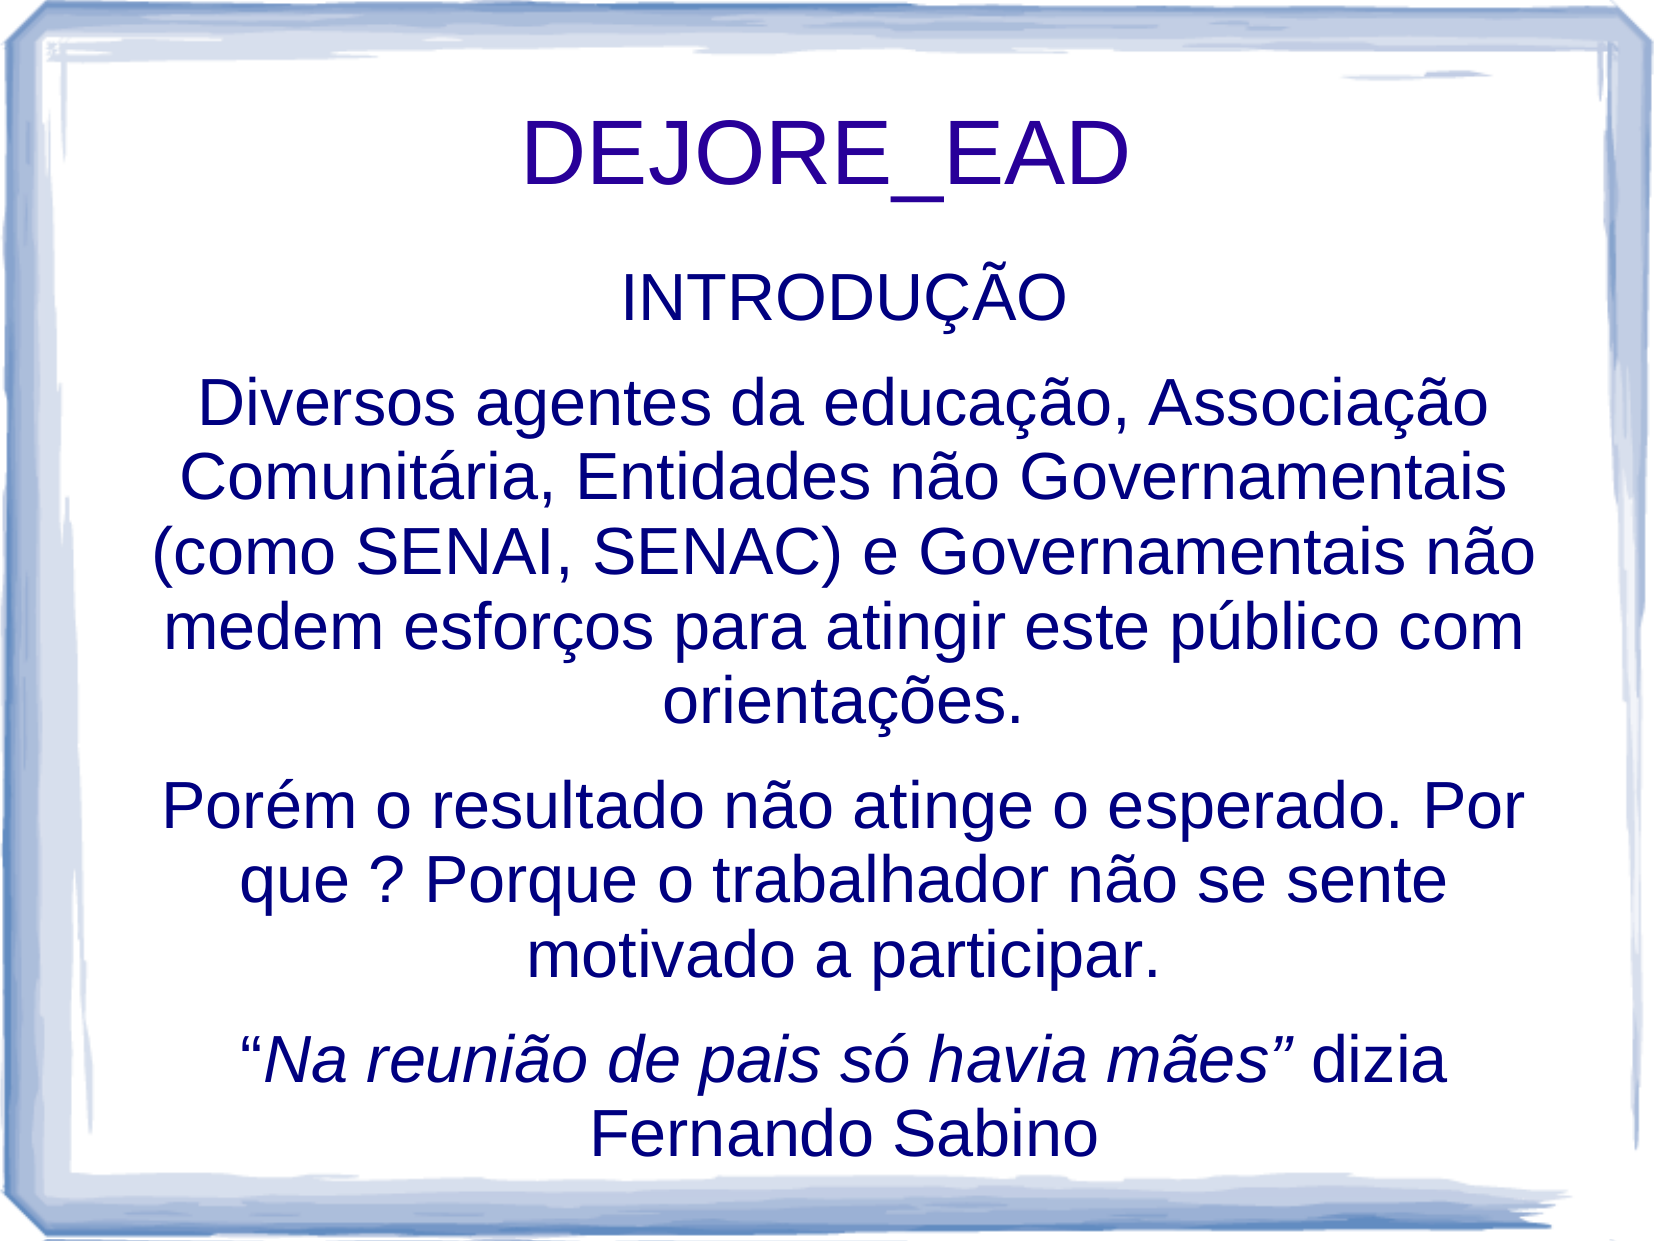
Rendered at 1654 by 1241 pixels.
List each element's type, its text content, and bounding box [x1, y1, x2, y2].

list INTRODUÇÃO Diversos agentes da educação, Associação Comunitária, Entidades não Governamentais (como SENAI, SENAC) e Governamentais não medem esforços para atingir este público com orientações. Porém o resultado não atinge o esperado. Por que ? Porque o trabalhador não se sente motivado a participar. “Na reunião de pais só havia mães” dizia Fernando Sabino [118, 260, 1571, 1172]
picture [0, 0, 1654, 1241]
title DEJORE_EAD [82, 49, 1571, 257]
